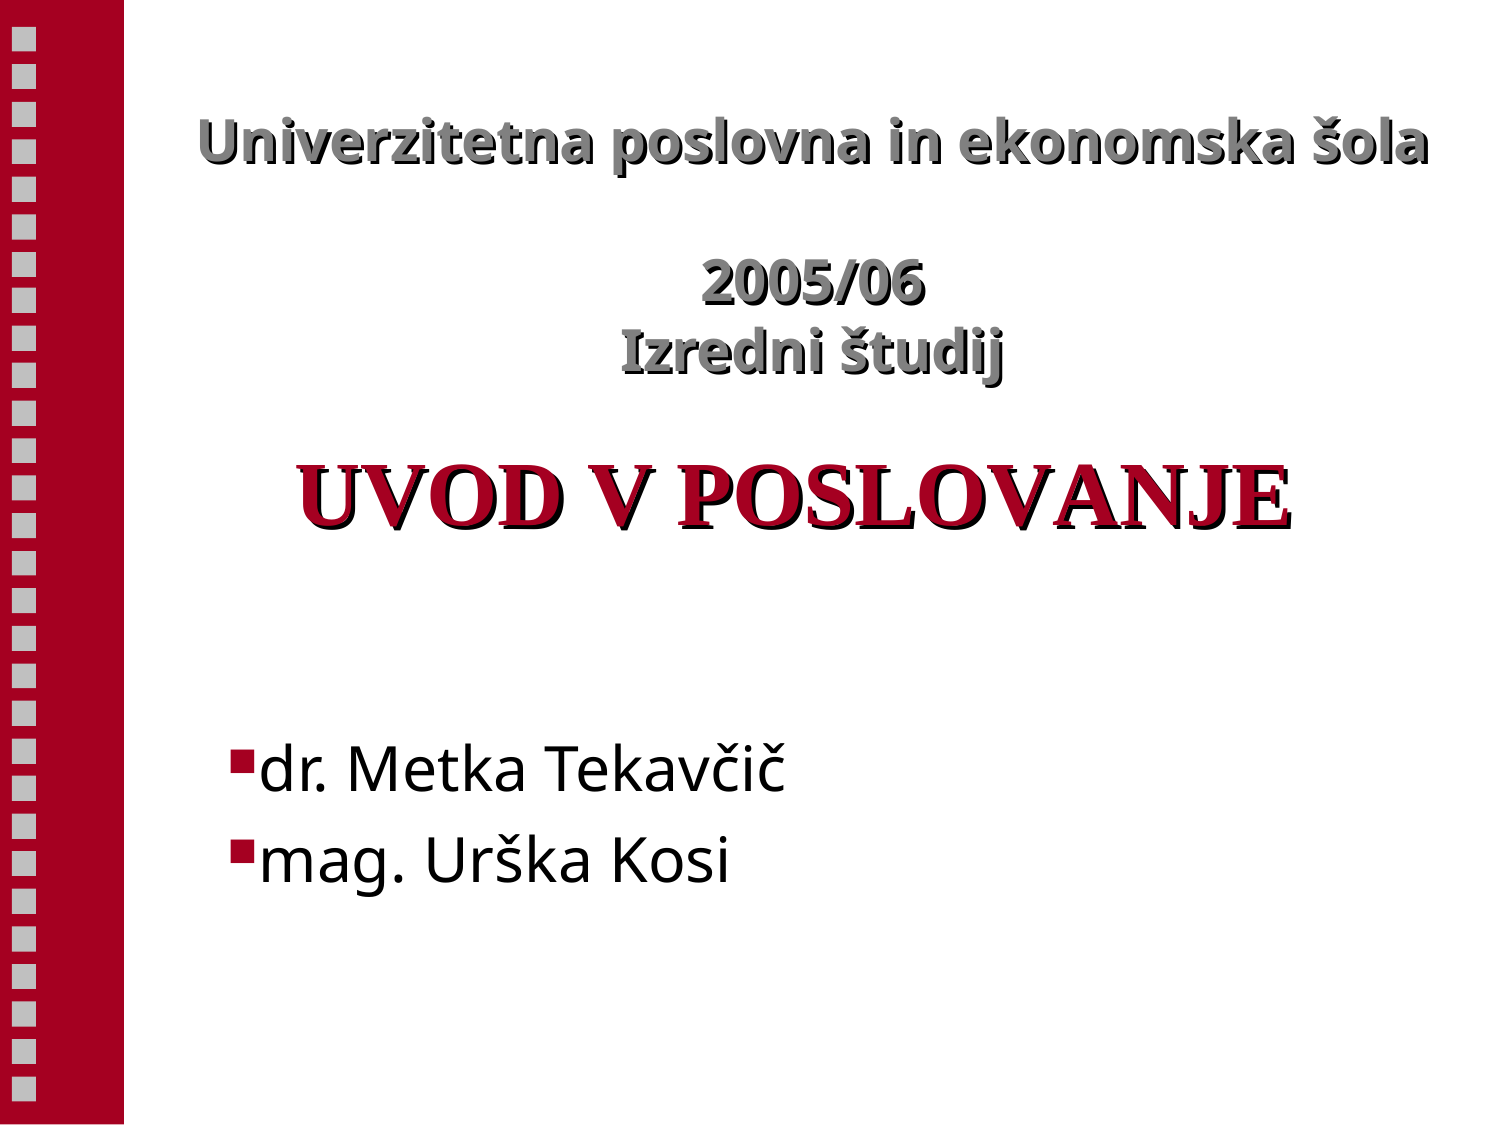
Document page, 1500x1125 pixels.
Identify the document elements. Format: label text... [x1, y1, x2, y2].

title Univerzitetna poslovna in ekonomska šola 2005/06 Izredni študij [174, 125, 1450, 362]
text_box UVOD V POSLOVANJE [200, 425, 1388, 552]
subtitle dr. Metka Tekavčič mag. Urška Kosi [212, 721, 1263, 1047]
